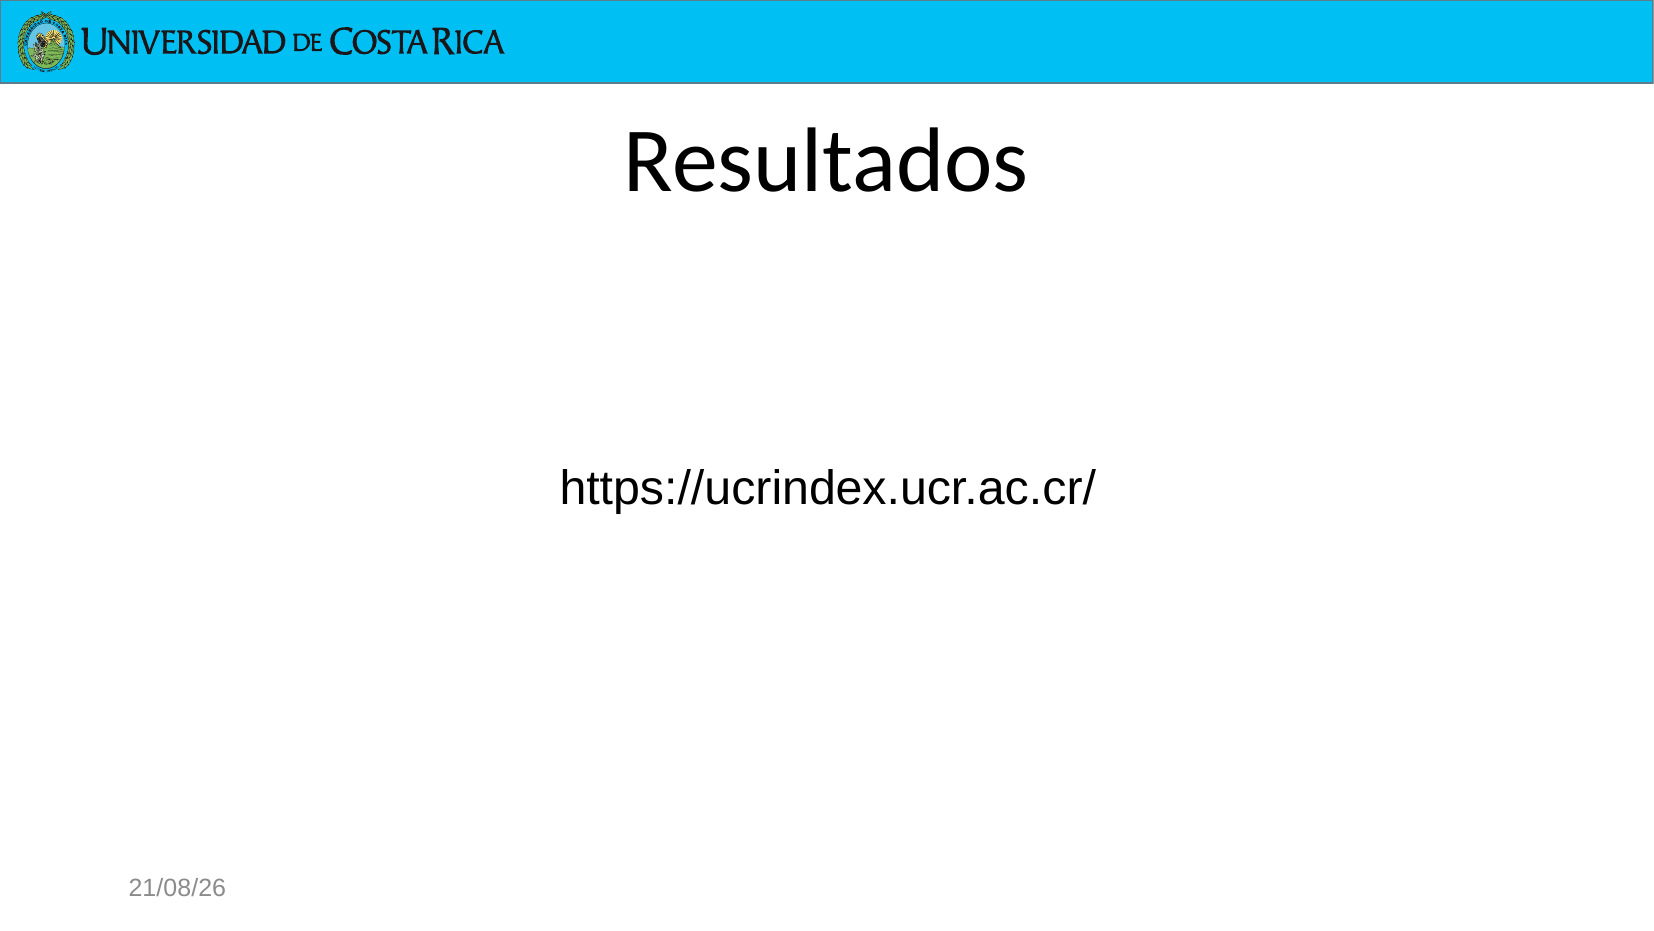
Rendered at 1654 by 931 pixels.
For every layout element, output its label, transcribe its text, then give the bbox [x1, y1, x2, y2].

list https://ucrindex.ucr.ac.cr/ [361, 413, 1224, 567]
title Resultados [113, 107, 1540, 230]
